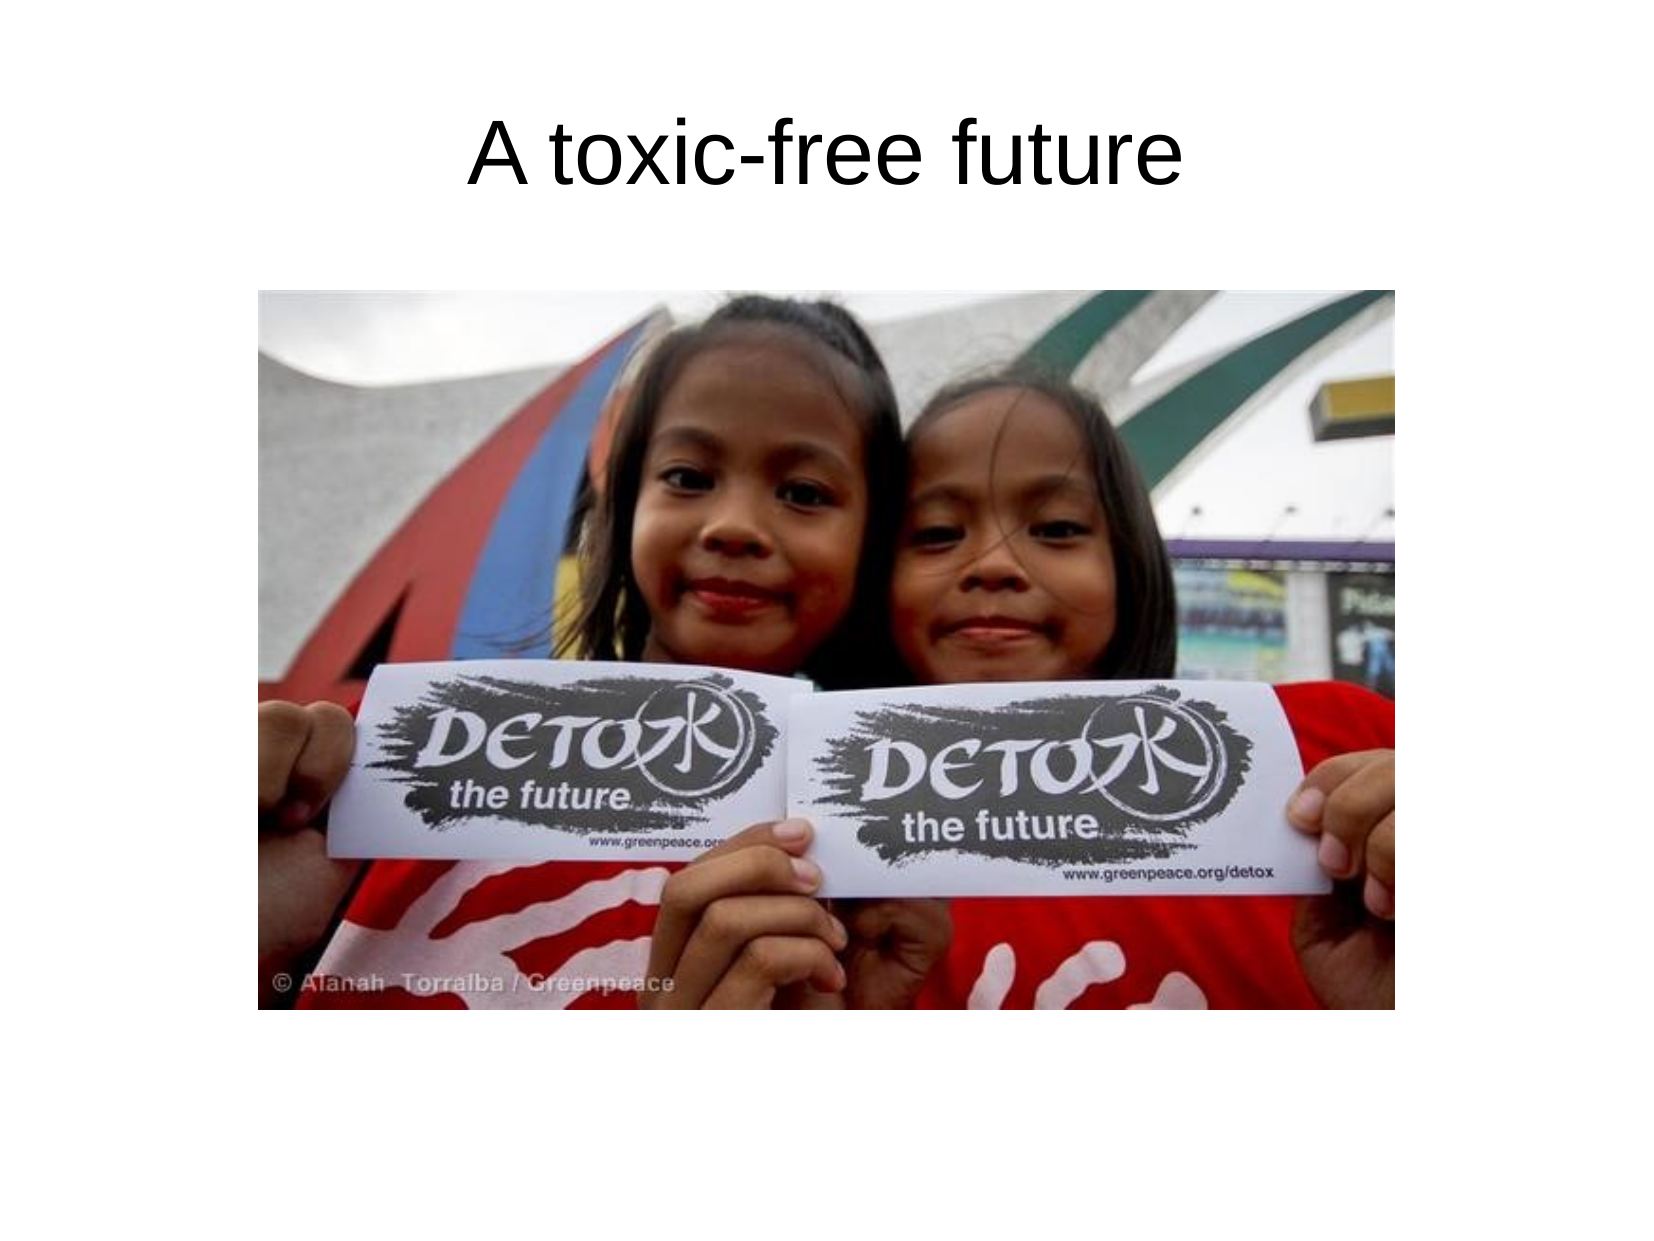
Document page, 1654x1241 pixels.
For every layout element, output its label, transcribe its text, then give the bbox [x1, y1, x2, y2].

picture [258, 290, 1395, 1010]
title A toxic-free future [82, 49, 1571, 257]
